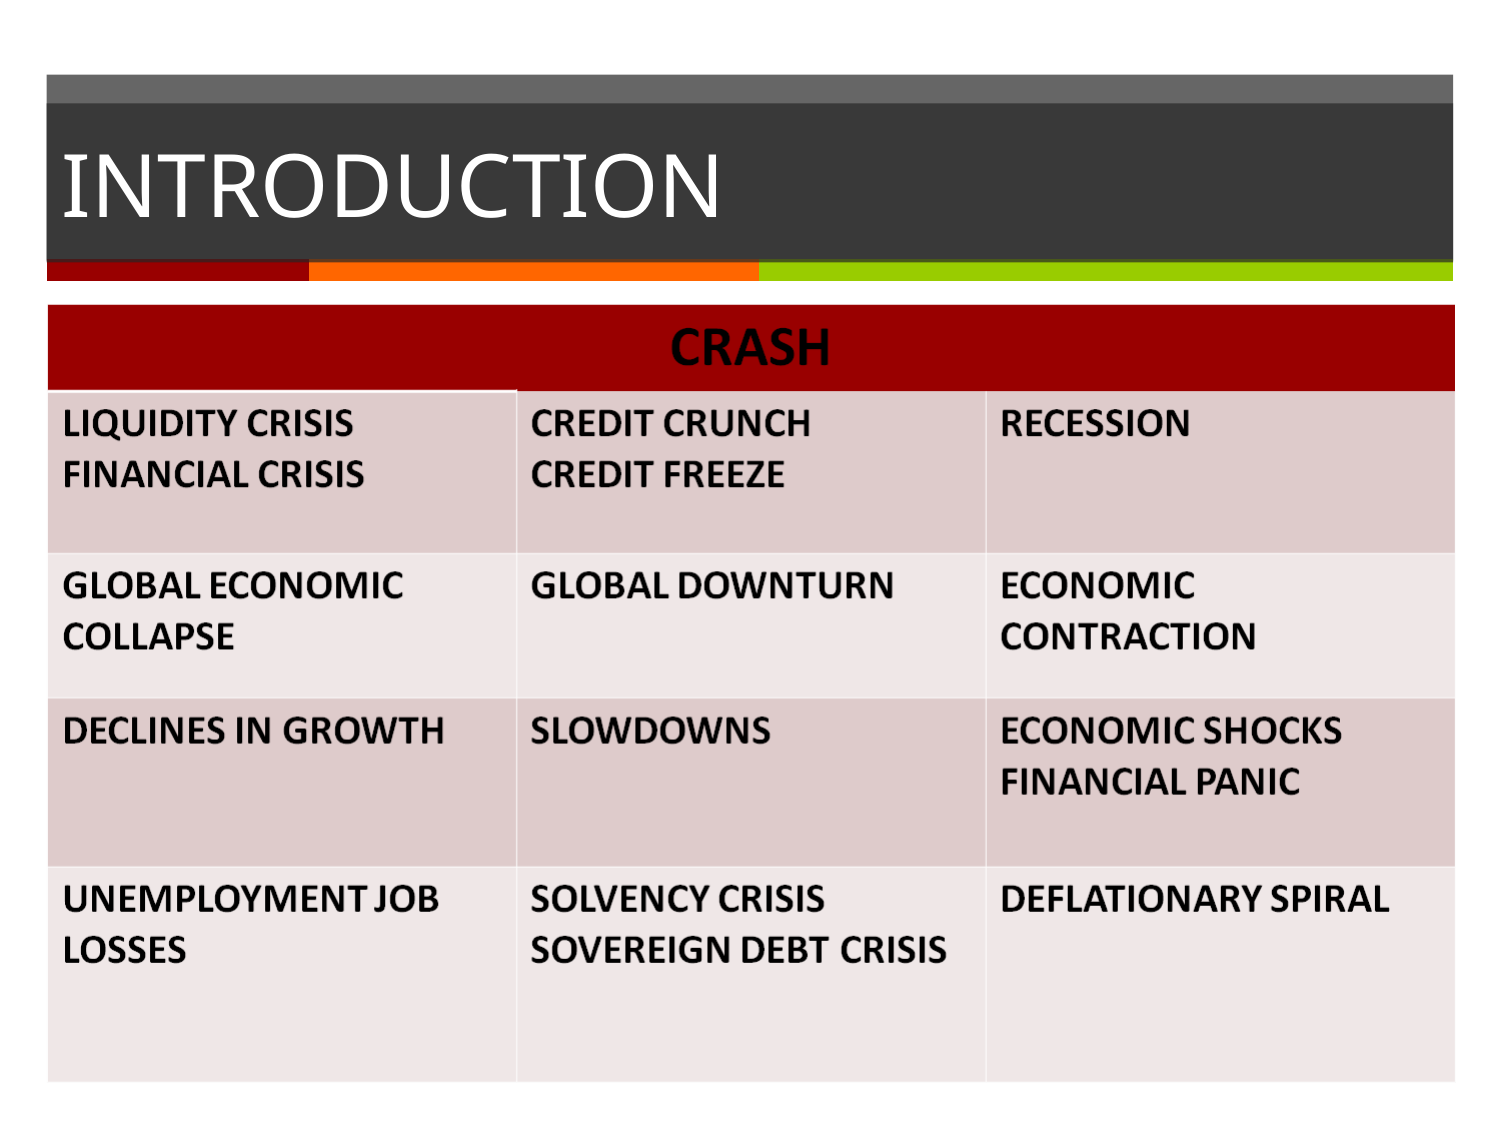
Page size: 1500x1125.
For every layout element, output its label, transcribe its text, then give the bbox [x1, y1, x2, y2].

picture [35, 292, 1466, 1094]
text_box INTRODUCTION [46, 103, 1454, 263]
